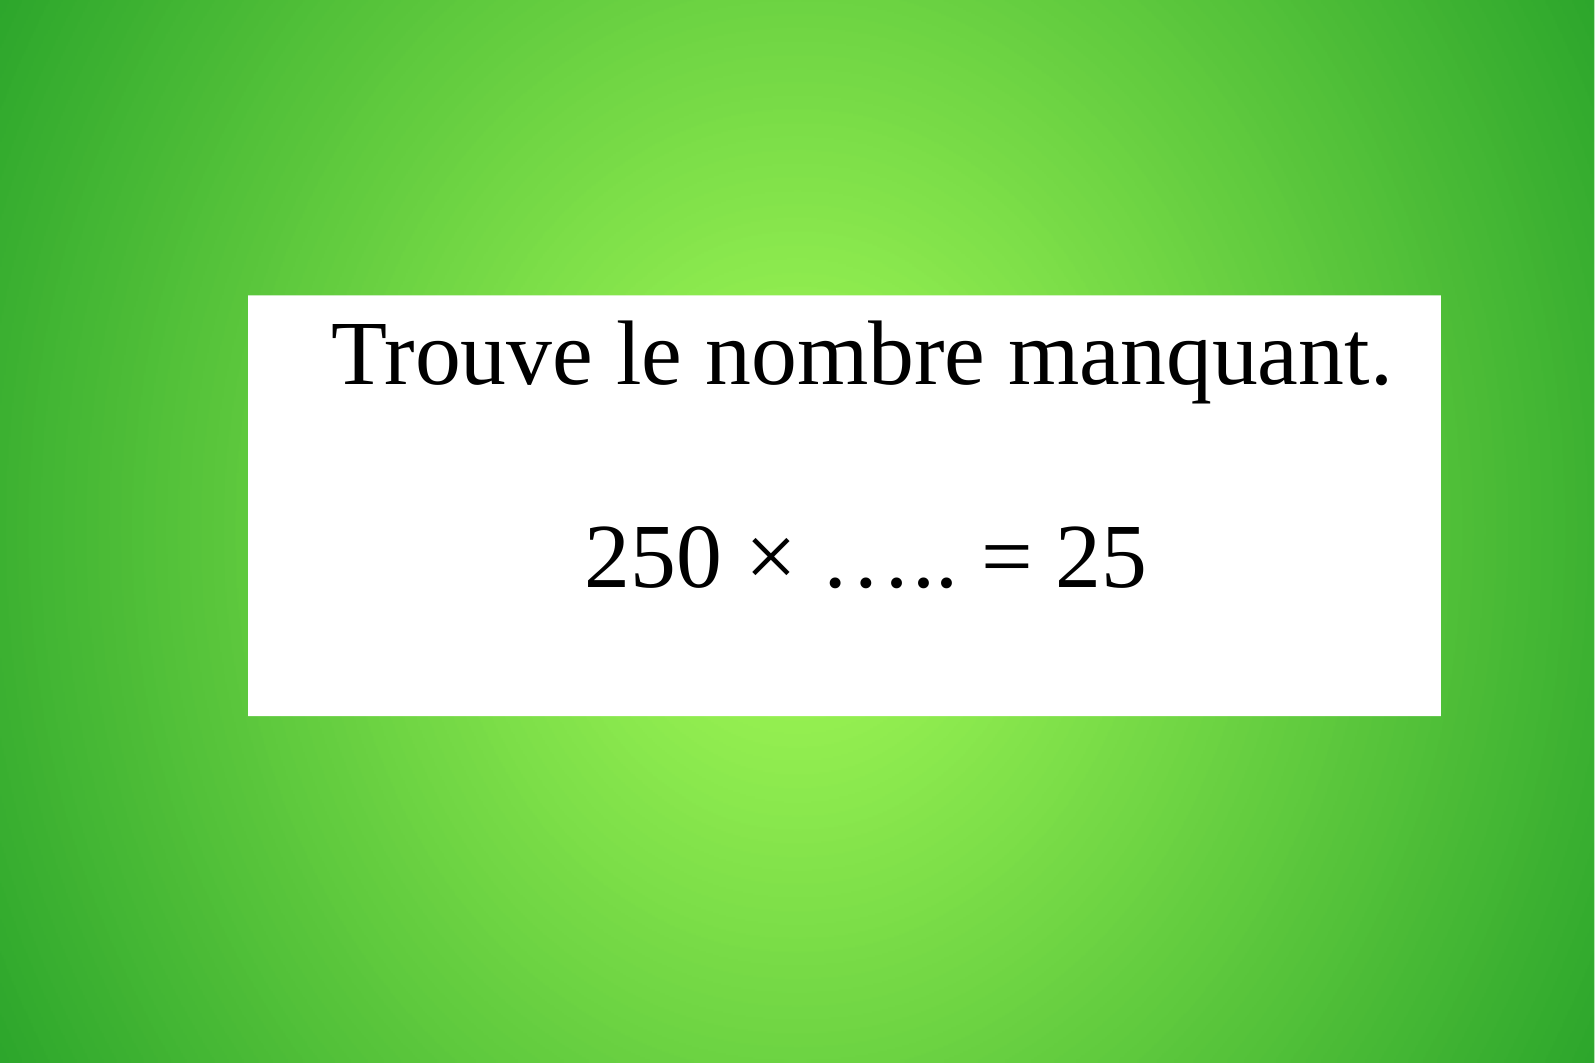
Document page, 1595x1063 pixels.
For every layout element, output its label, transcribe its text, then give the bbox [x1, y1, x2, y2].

text_box Trouve le nombre manquant. 250 × ….. = 25 [248, 295, 1441, 717]
picture [0, 0, 1595, 1063]
